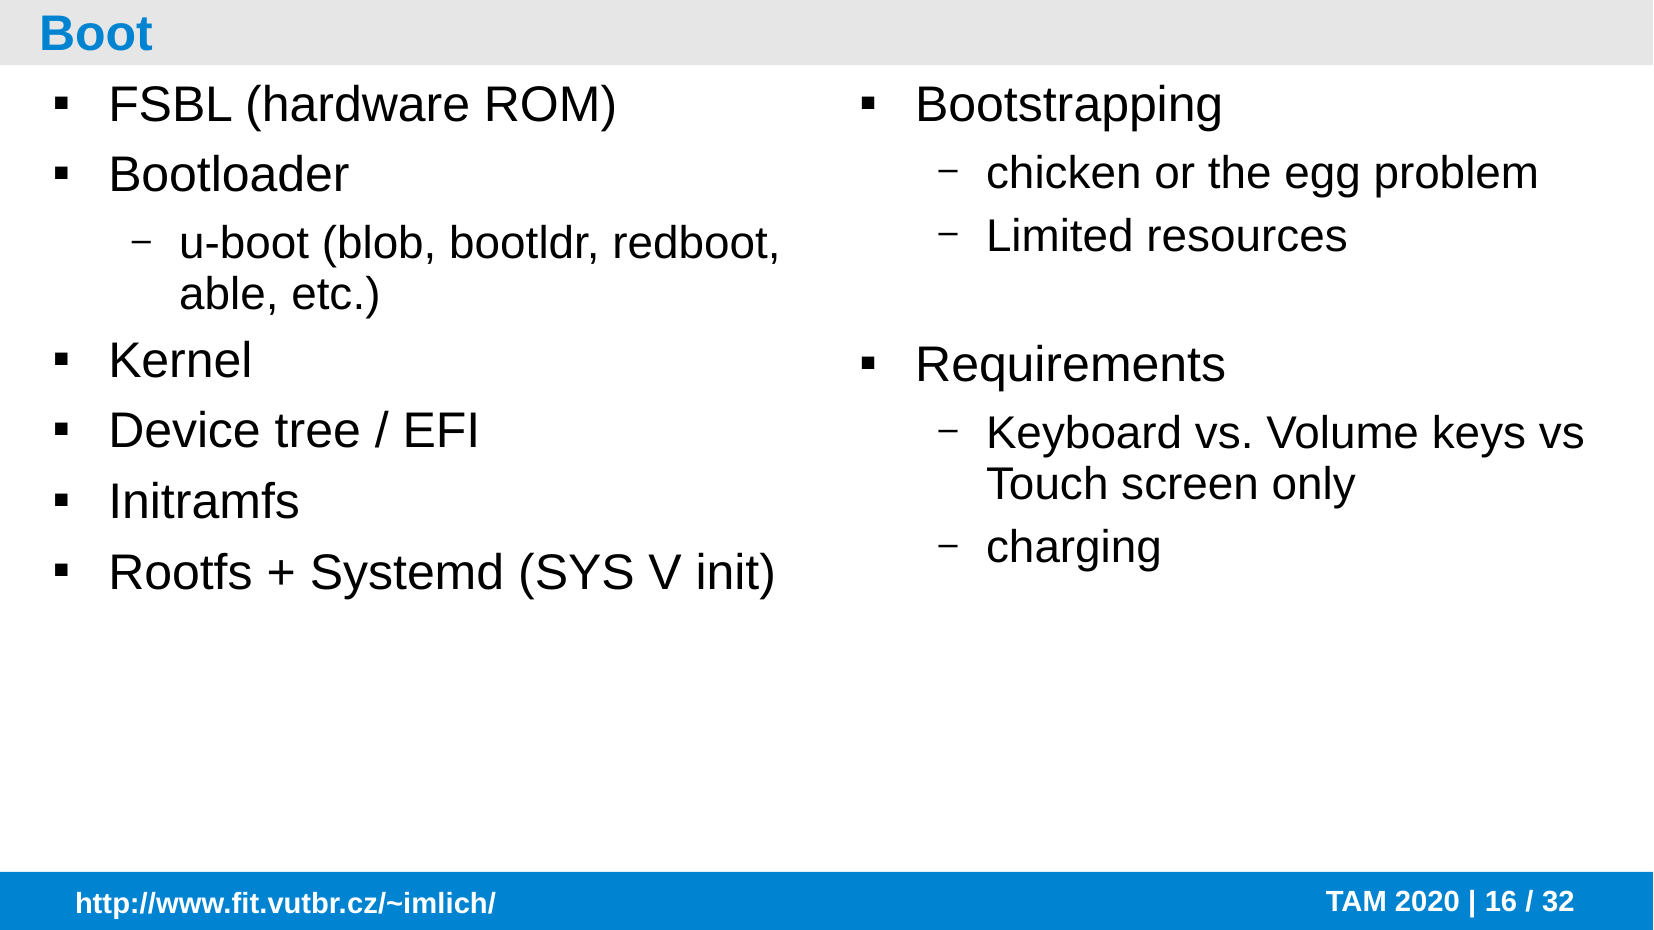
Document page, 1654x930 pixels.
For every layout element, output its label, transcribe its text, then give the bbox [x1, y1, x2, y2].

list Bootstrapping chicken or the egg problem Limited resources Requirements Keyboard vs. Volume keys vs Touch screen only charging [844, 75, 1613, 863]
list FSBL (hardware ROM) Bootloader u-boot (blob, bootldr, redboot, able, etc.) Kernel Device tree / EFI Initramfs Rootfs + Systemd (SYS V init) [37, 75, 806, 863]
title Boot [39, 4, 1614, 61]
